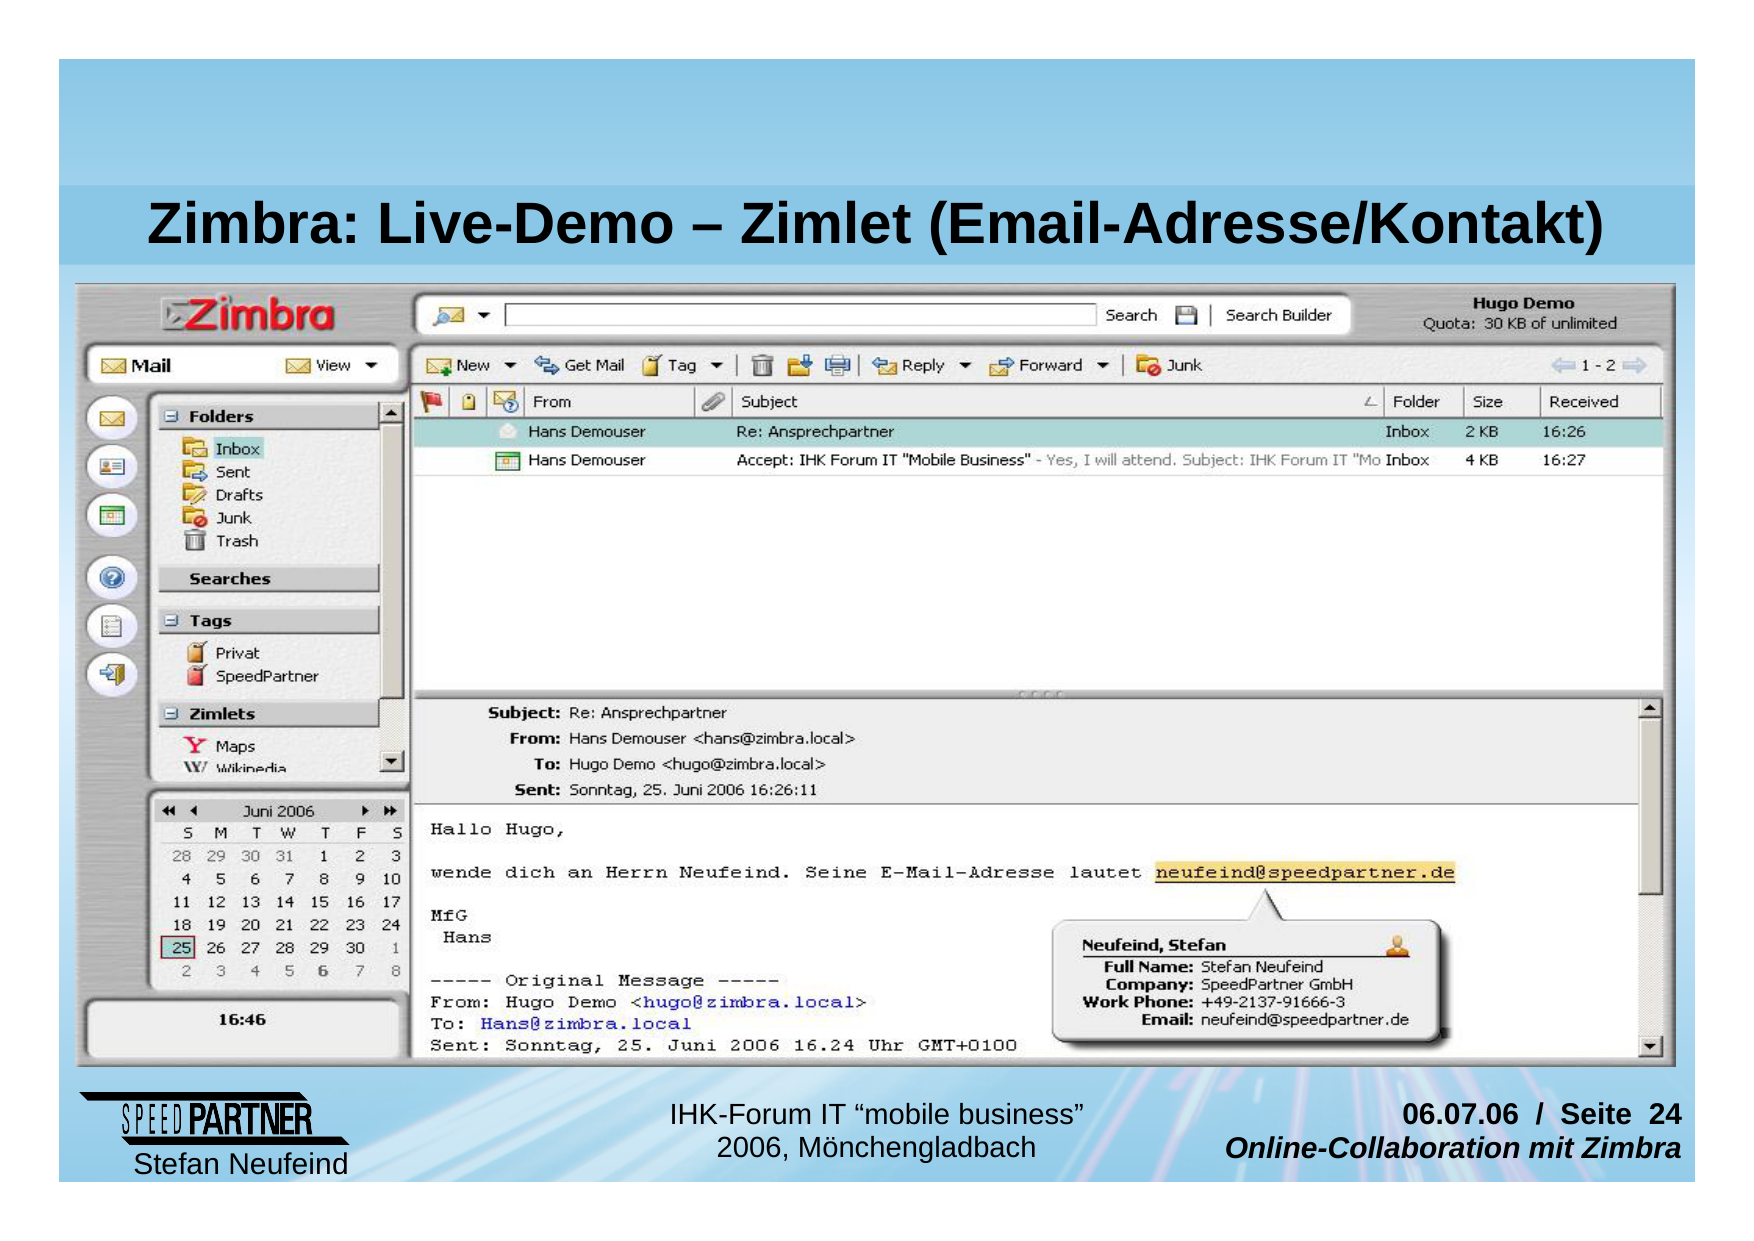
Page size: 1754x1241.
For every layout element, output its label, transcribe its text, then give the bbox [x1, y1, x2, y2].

picture [59, 265, 1695, 1182]
picture [59, 59, 1695, 185]
title Zimbra: Live-Demo – Zimlet (Email-Adresse/Kontakt) [59, 190, 1695, 257]
